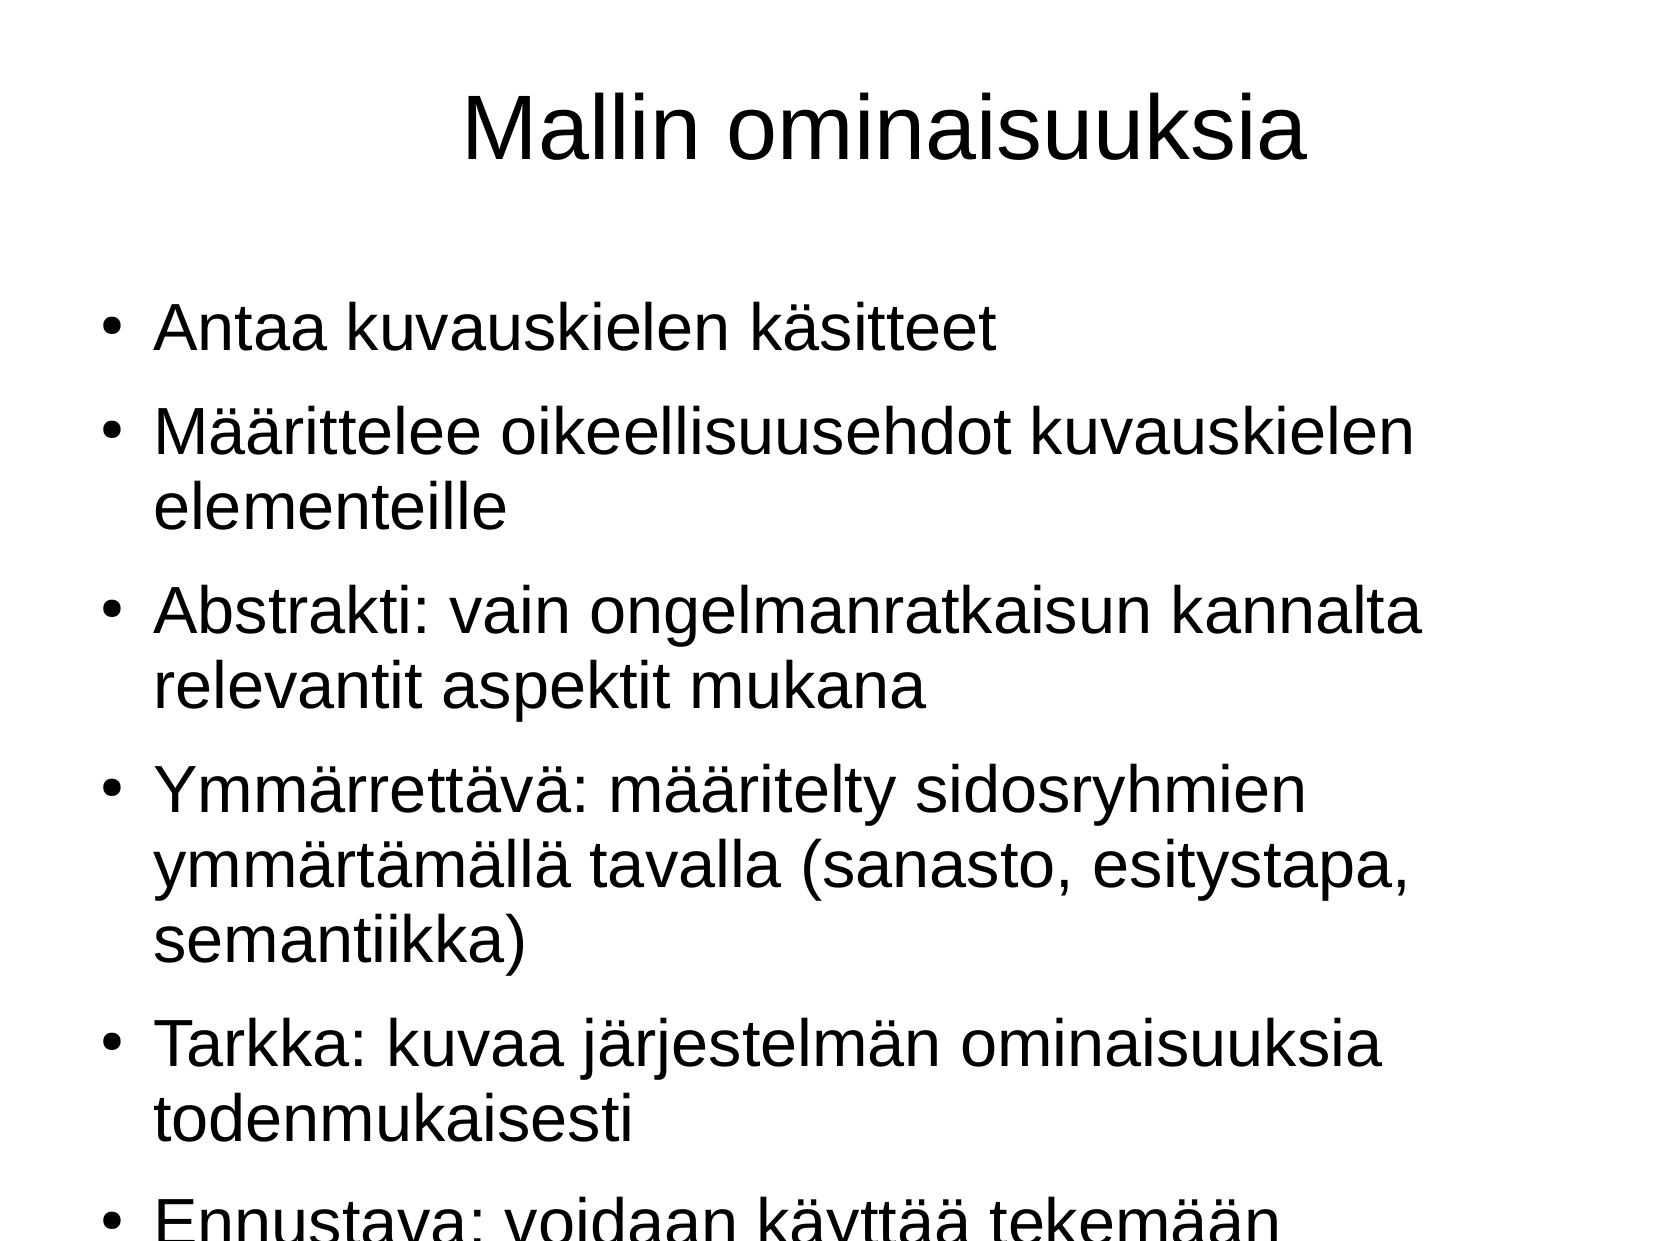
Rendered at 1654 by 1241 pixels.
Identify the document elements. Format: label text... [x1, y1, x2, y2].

list Antaa kuvauskielen käsitteet Määrittelee oikeellisuusehdot kuvauskielen elementeille Abstrakti: vain ongelmanratkaisun kannalta relevantit aspektit mukana Ymmärrettävä: määritelty sidosryhmien ymmärtämällä tavalla (sanasto, esitystapa, semantiikka) Tarkka: kuvaa järjestelmän ominaisuuksia todenmukaisesti Ennustava: voidaan käyttää tekemään ennustuksia järjestelmän toiminnasta ja ominaisuuksista Edullinen: malli on helpompi, nopeampi ja halvempi valmistaa ja siitä saadaan edullisemmin tuloksia kuin järjestelmästä itsestään [82, 290, 1571, 1109]
title Mallin ominaisuuksia [206, 49, 1565, 207]
